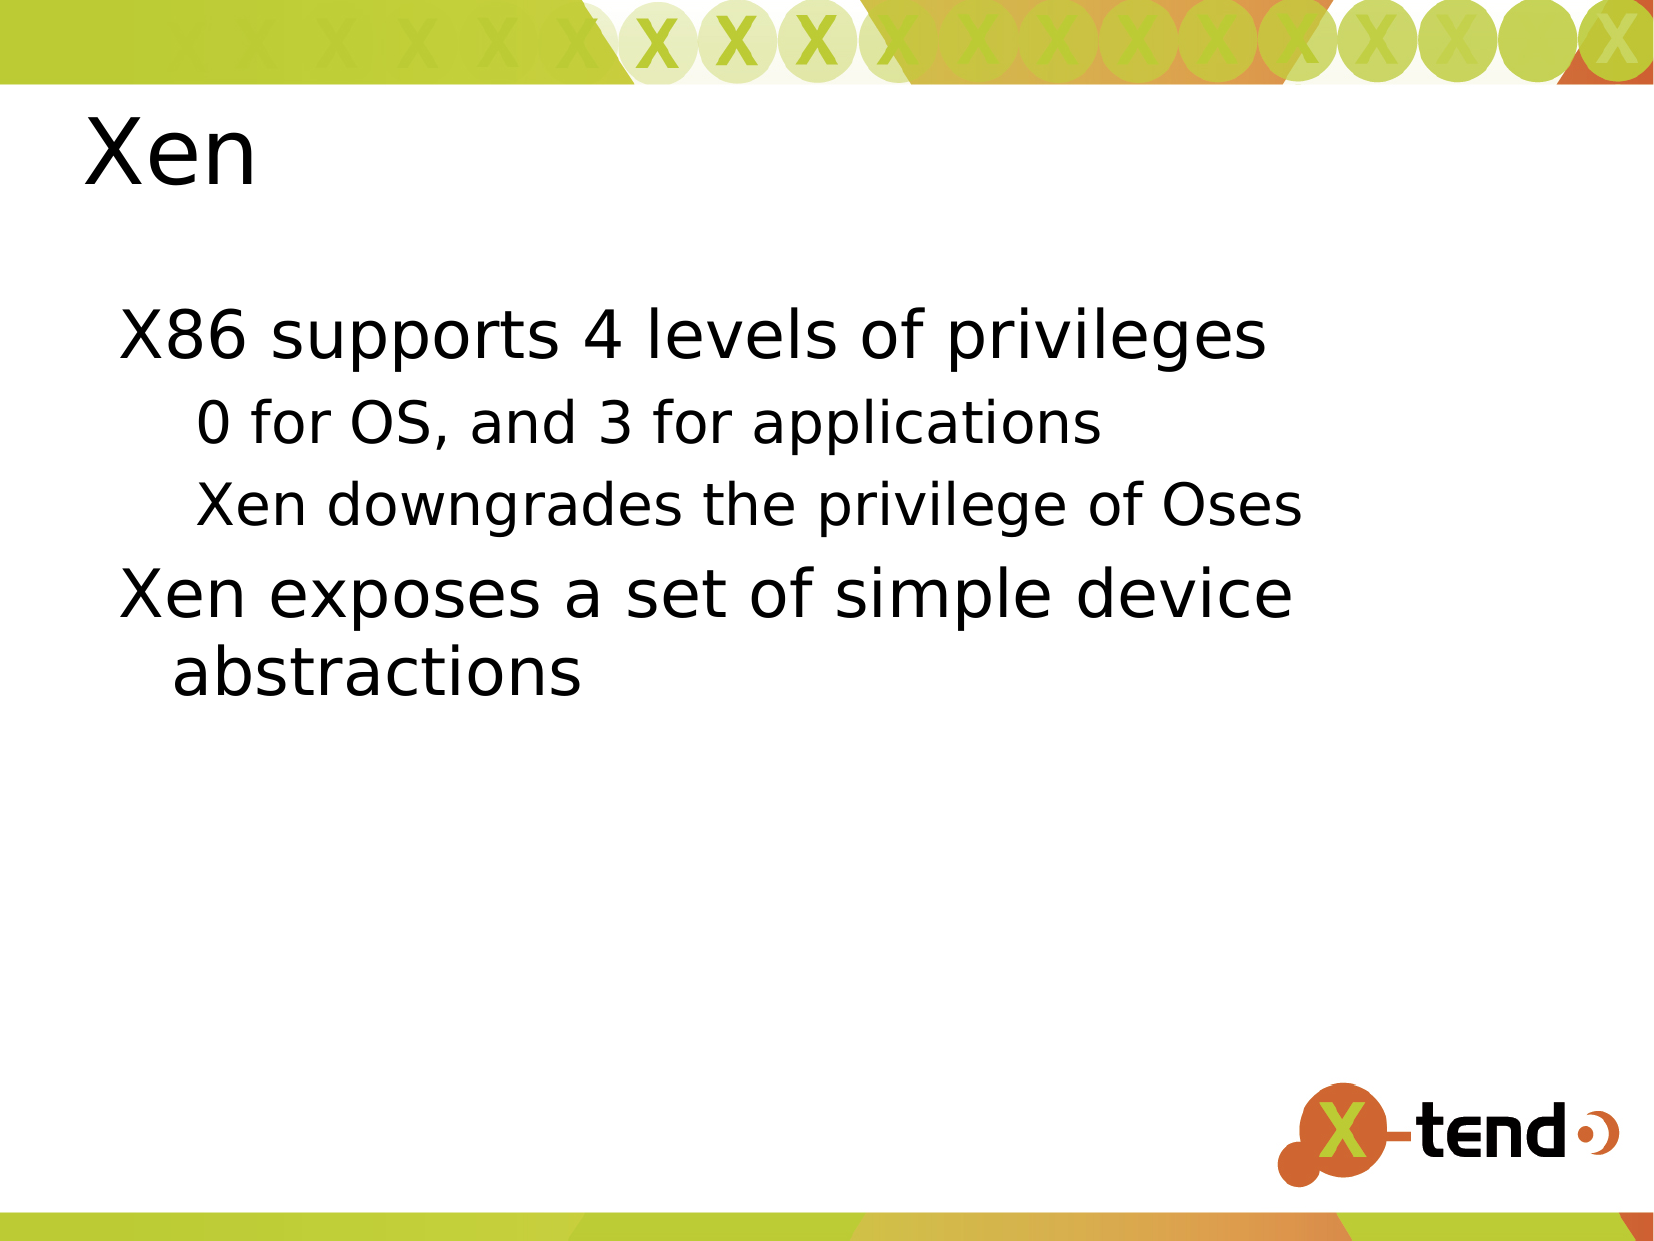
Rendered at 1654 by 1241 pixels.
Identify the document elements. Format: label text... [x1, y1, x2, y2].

title Xen [82, 57, 1571, 249]
picture [0, 0, 1654, 1241]
list X86 supports 4 levels of privileges 0 for OS, and 3 for applications Xen downgrades the privilege of Oses Xen exposes a set of simple device abstractions [86, 289, 1626, 1226]
